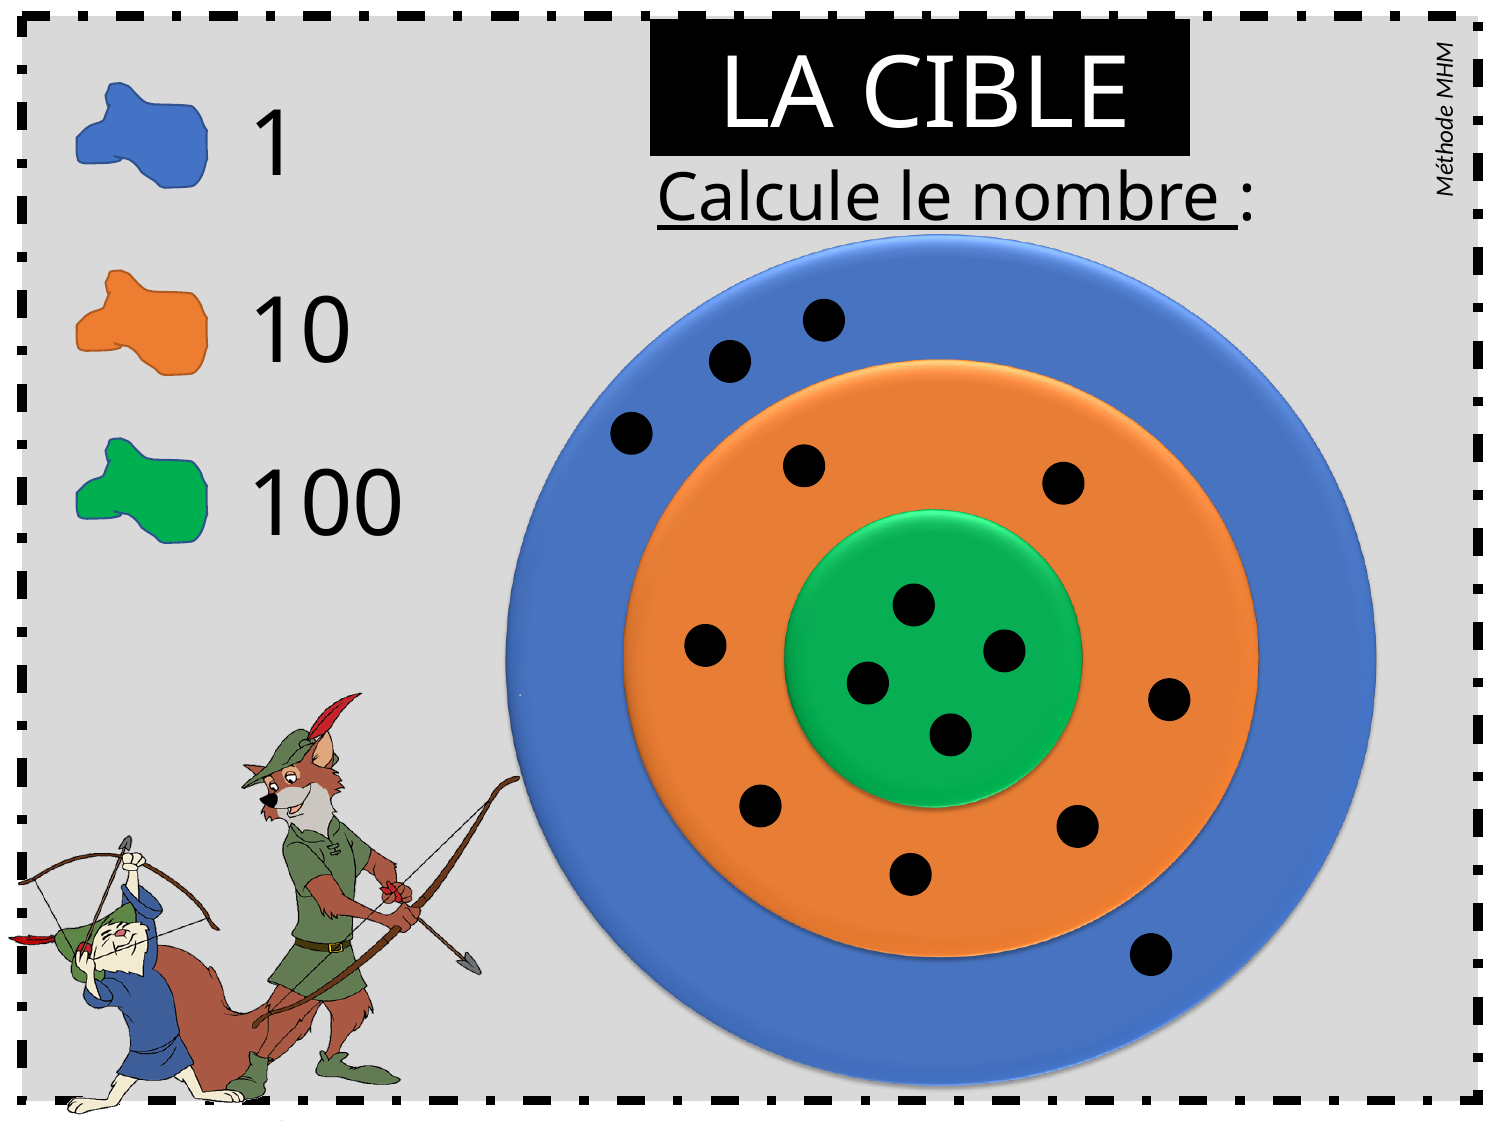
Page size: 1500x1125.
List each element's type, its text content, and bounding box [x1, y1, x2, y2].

picture [0, 230, 1383, 1121]
text_box [984, 630, 1025, 672]
text_box [893, 584, 934, 626]
text_box [784, 445, 825, 487]
text_box [1131, 934, 1172, 975]
text_box [1057, 806, 1098, 847]
text_box [890, 853, 931, 895]
text_box LA CIBLE [651, 20, 1189, 155]
text_box [740, 785, 781, 827]
text_box [611, 412, 652, 454]
text_box [1043, 462, 1084, 504]
text_box [685, 625, 726, 666]
text_box Calcule le nombre : [642, 146, 1271, 241]
text_box [22, 16, 1478, 1101]
text_box [803, 299, 844, 341]
text_box 10 [233, 263, 369, 388]
text_box [847, 662, 888, 704]
text_box [709, 341, 751, 382]
text_box Méthode MHM [1420, 27, 1465, 212]
text_box 1 [233, 76, 316, 201]
text_box [1149, 679, 1190, 721]
text_box 100 [233, 436, 421, 561]
text_box [930, 714, 971, 756]
